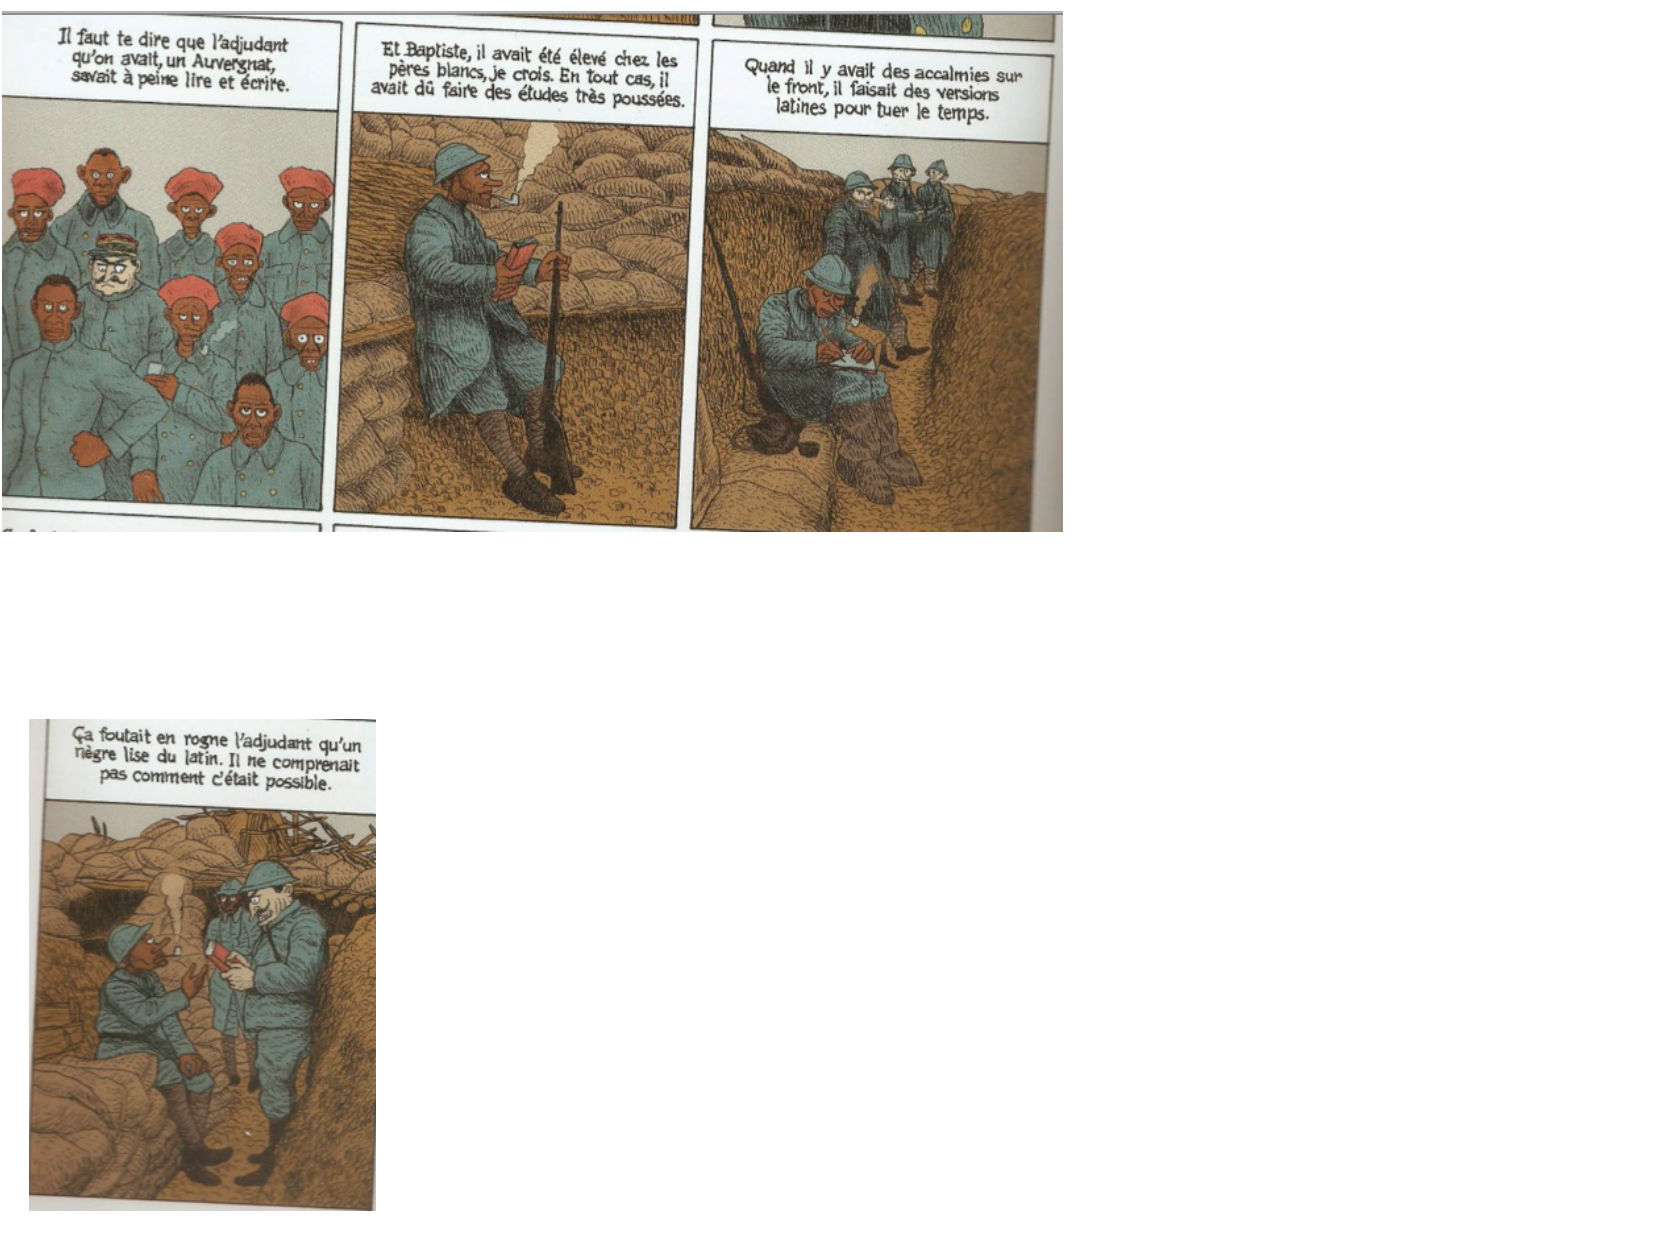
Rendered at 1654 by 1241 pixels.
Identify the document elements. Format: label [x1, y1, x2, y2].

picture [2, 11, 1063, 532]
picture [29, 719, 376, 1211]
